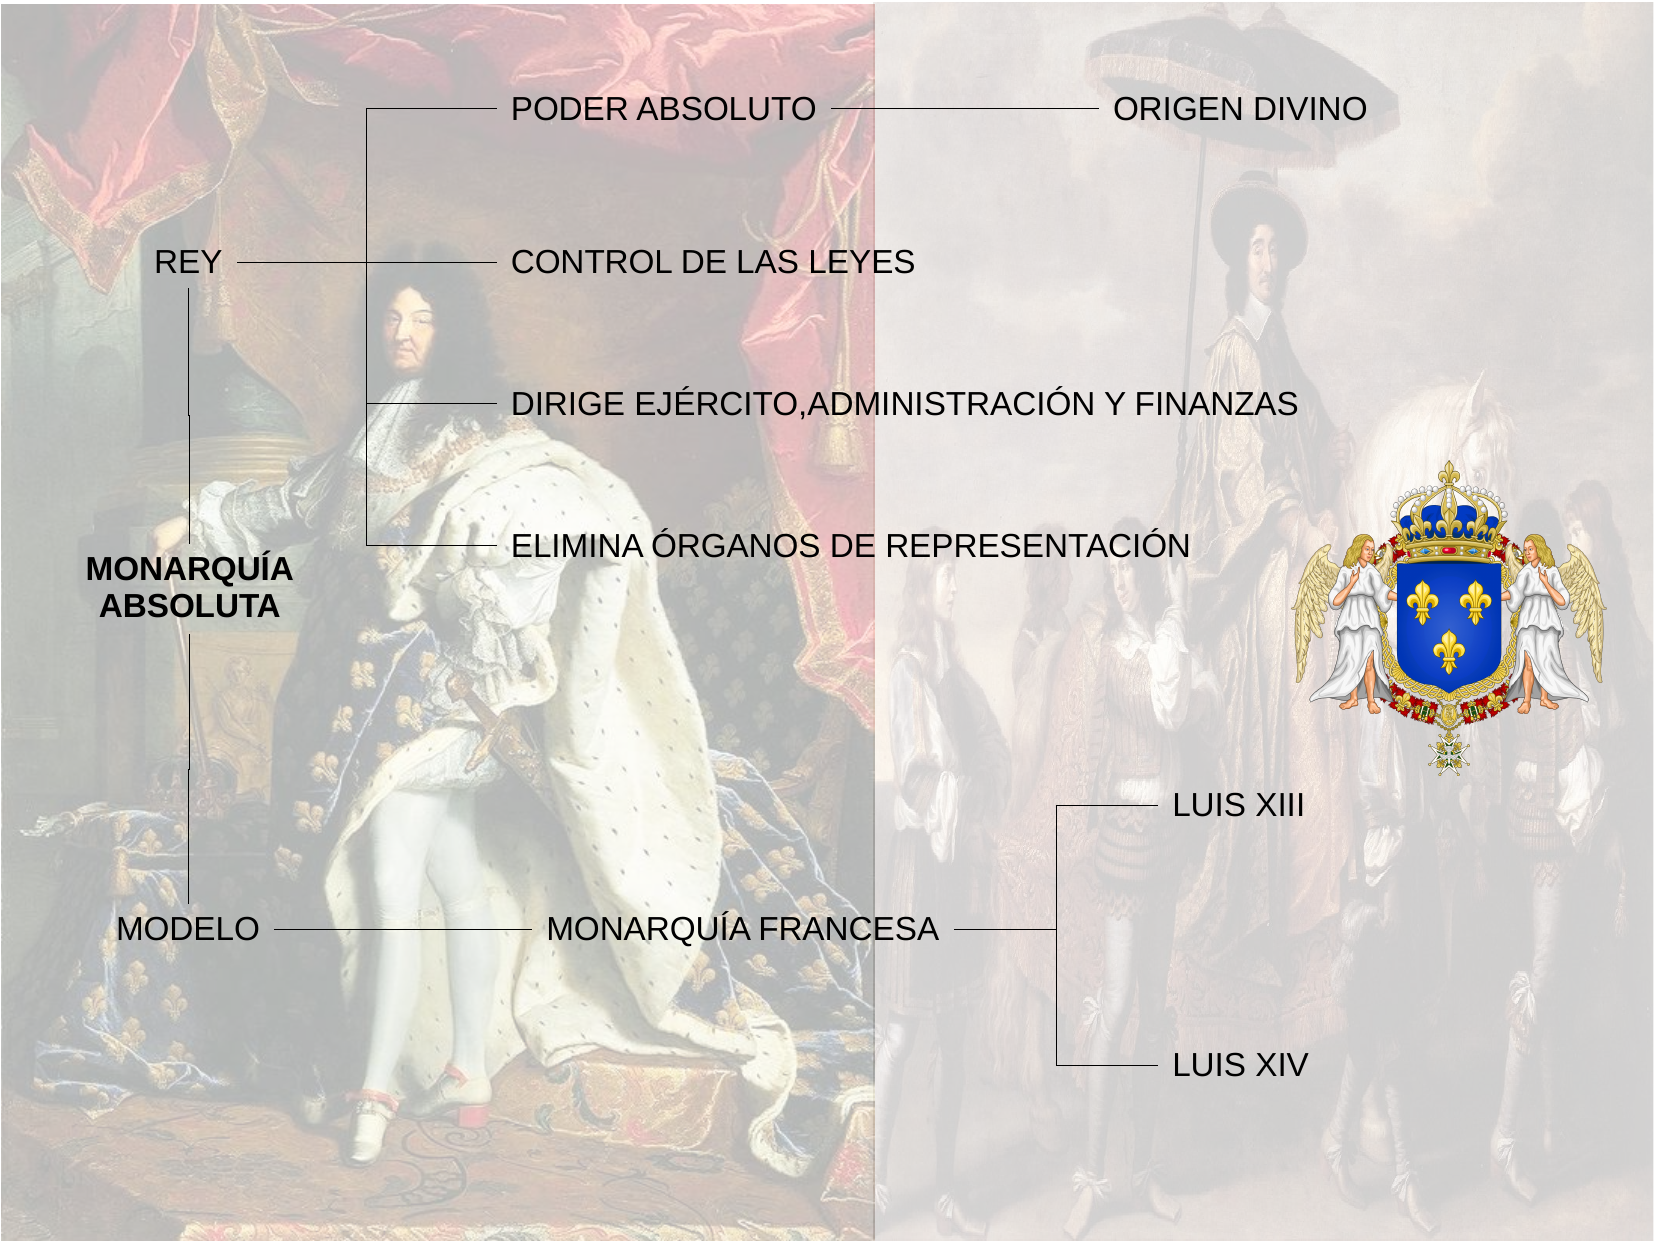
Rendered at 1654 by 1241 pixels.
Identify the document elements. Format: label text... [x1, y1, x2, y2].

text_box DIRIGE EJÉRCITO,ADMINISTRACIÓN Y FINANZAS [496, 377, 1315, 431]
text_box MODELO [101, 903, 275, 956]
text_box REY [139, 236, 237, 289]
text_box MONARQUÍA ABSOLUTA [70, 543, 308, 635]
text_box MONARQUÍA FRANCESA [531, 903, 955, 956]
picture [1, 2, 1654, 1241]
text_box LUIS XIII [1157, 779, 1321, 832]
text_box CONTROL DE LAS LEYES [496, 236, 931, 289]
text_box ORIGEN DIVINO [1098, 82, 1383, 135]
text_box ELIMINA ÓRGANOS DE REPRESENTACIÓN [496, 519, 1208, 572]
text_box PODER ABSOLUTO [496, 82, 832, 135]
text_box LUIS XIV [1157, 1039, 1325, 1092]
